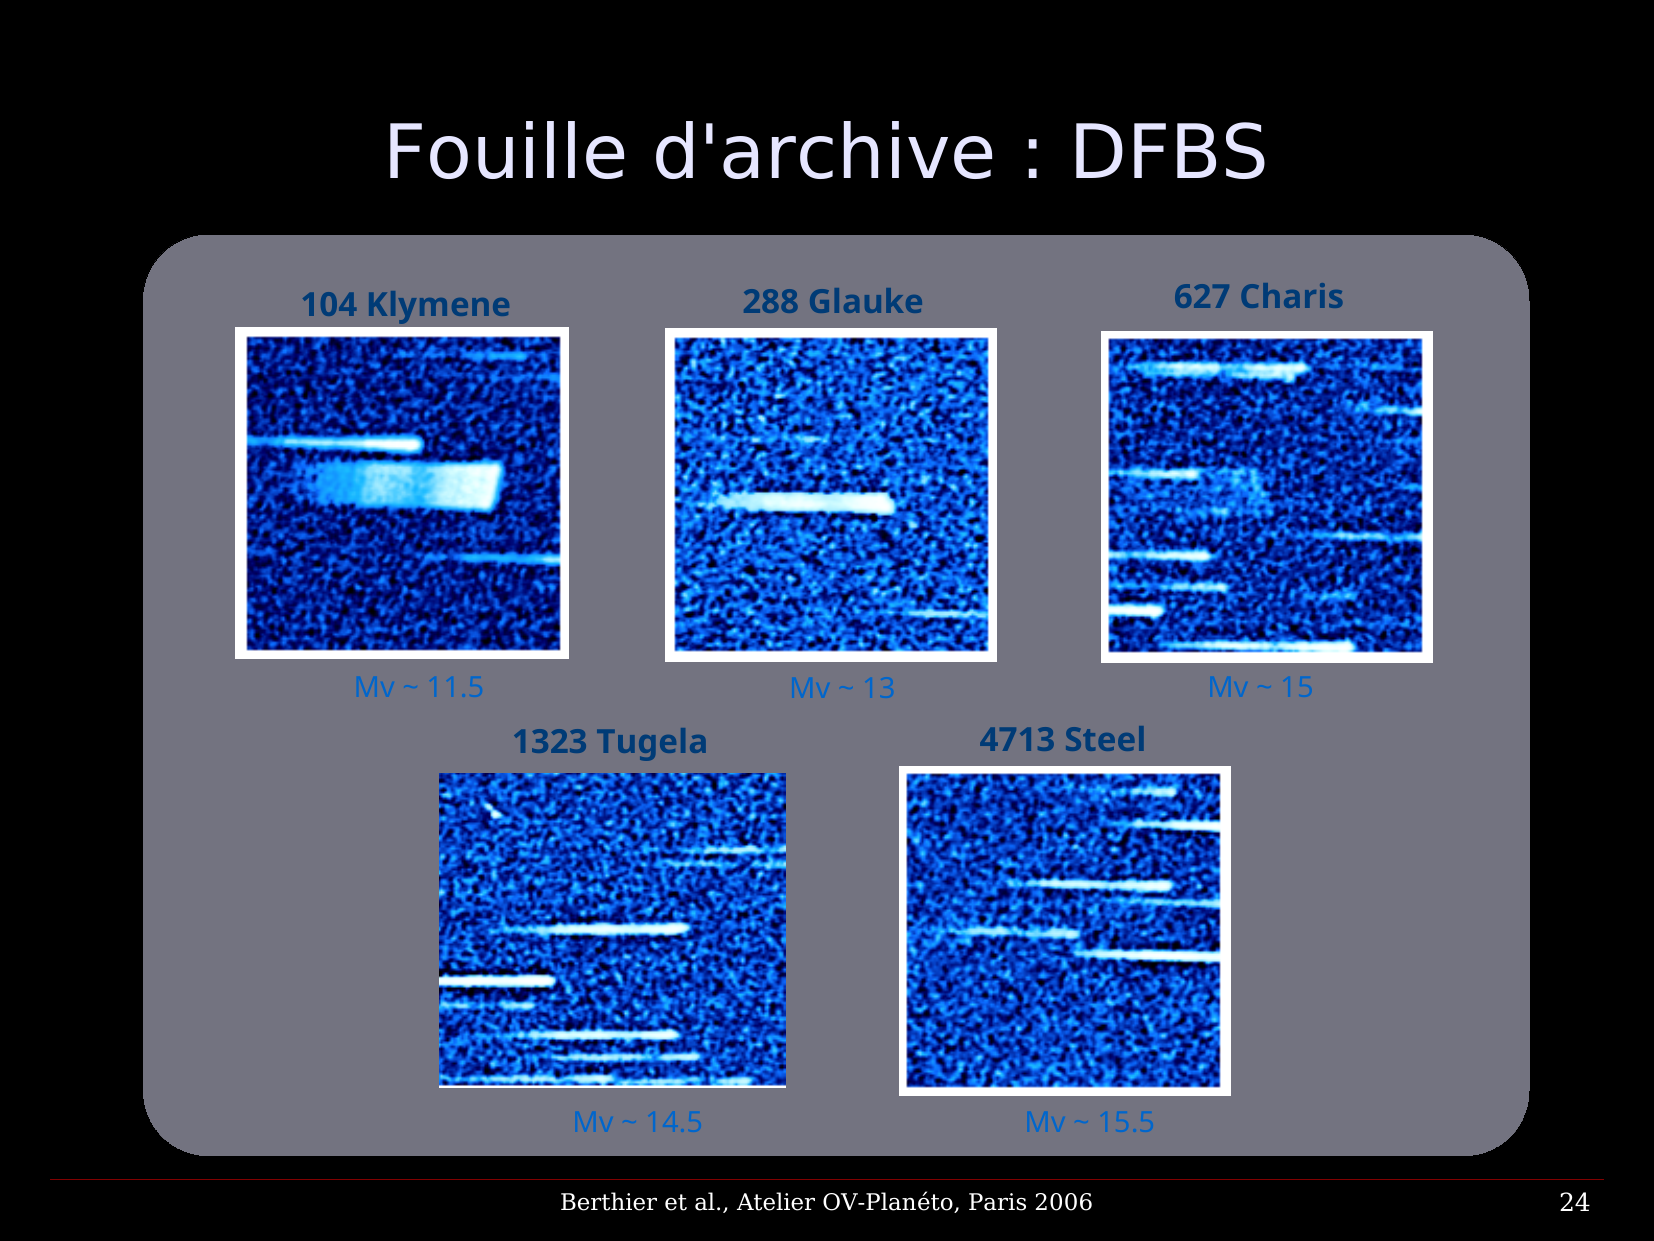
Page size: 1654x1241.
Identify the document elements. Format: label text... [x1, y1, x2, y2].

text_box 627 Charis [1159, 264, 1360, 326]
text_box 104 Klymene [285, 273, 527, 334]
picture [899, 766, 1231, 1096]
picture [665, 328, 997, 662]
text_box Mv ~ 13 [774, 660, 911, 716]
text_box 1323 Tugela [497, 710, 724, 772]
picture [1101, 331, 1433, 663]
text_box Mv ~ 11.5 [338, 658, 500, 714]
text_box Mv ~ 14.5 [557, 1093, 719, 1149]
title Fouille d'archive : DFBS [82, 49, 1571, 257]
picture [235, 327, 569, 659]
picture [439, 773, 786, 1088]
text_box 4713 Steel [964, 708, 1162, 770]
text_box 288 Glauke [727, 270, 940, 332]
text_box [142, 234, 1531, 1157]
text_box Mv ~ 15 [1192, 658, 1375, 714]
text_box Mv ~ 15.5 [1009, 1093, 1171, 1149]
